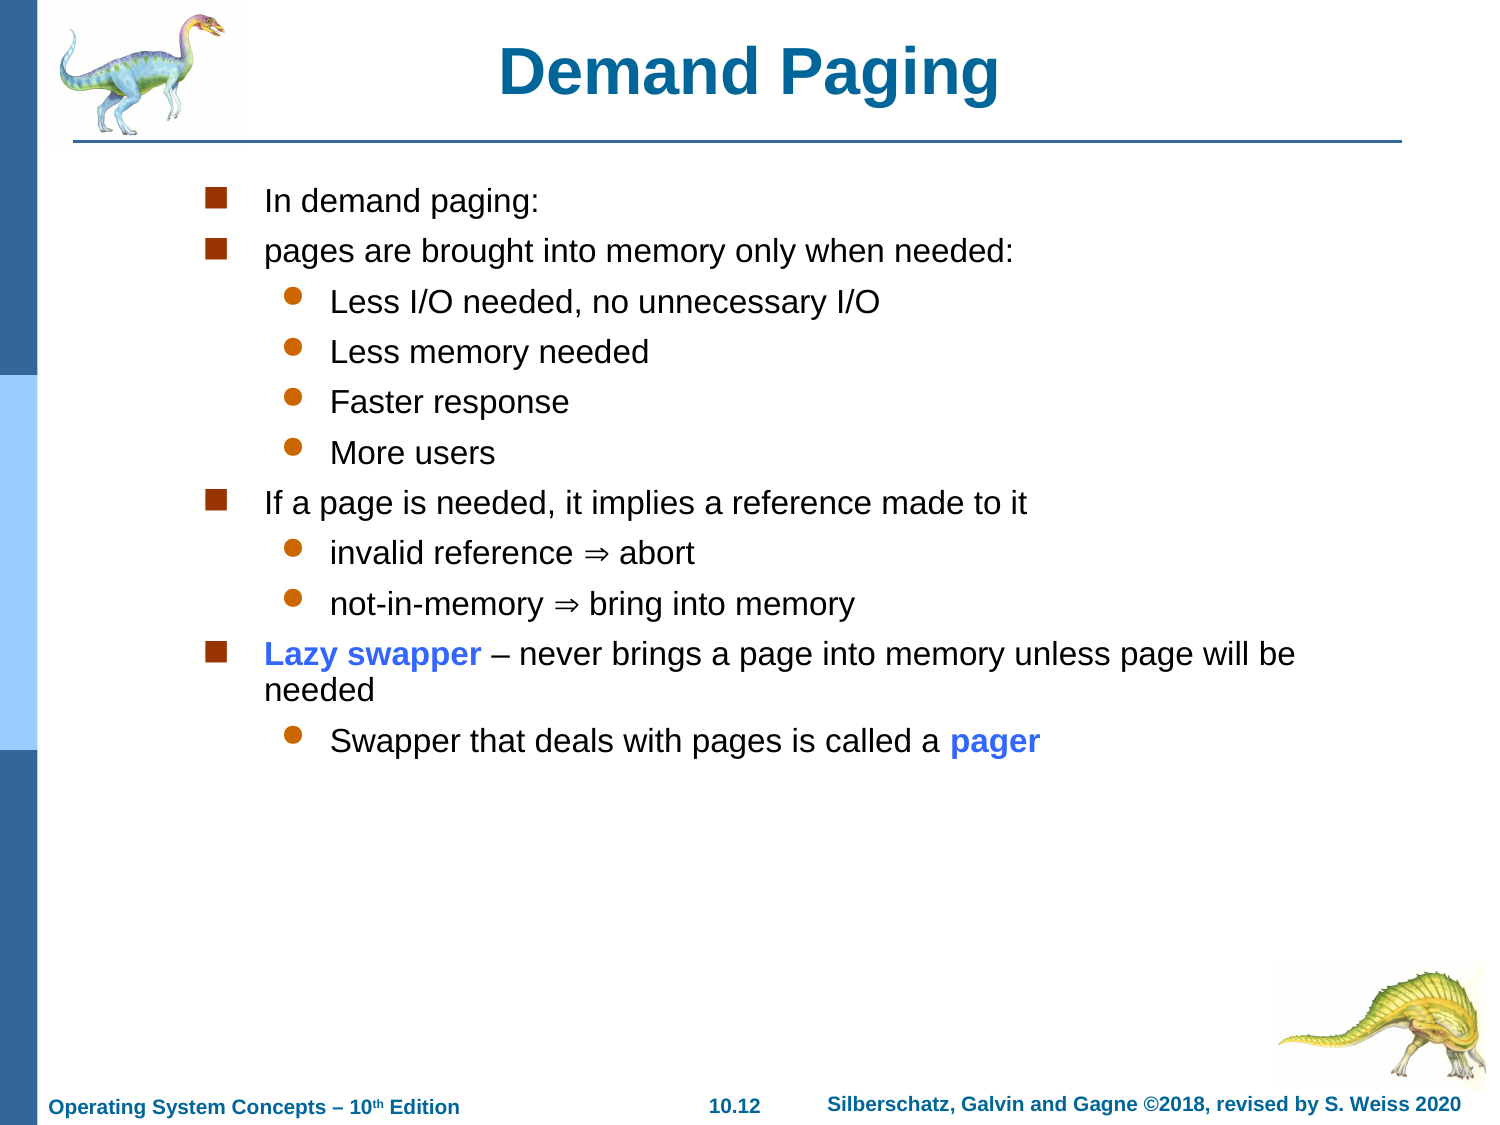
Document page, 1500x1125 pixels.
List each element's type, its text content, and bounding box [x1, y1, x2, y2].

picture [1144, 1096, 1152, 1101]
picture [46, 0, 243, 149]
list In demand paging: pages are brought into memory only when needed: Less I/O needed, no unnecessary I/O Less memory needed Faster response More users If a page is needed, it implies a reference made to it invalid reference  abort not-in-memory  bring into memory Lazy swapper – never brings a page into memory unless page will be needed Swapper that deals with pages is called a pager [192, 176, 1386, 1013]
picture [1275, 959, 1486, 1090]
title Demand Paging [75, 20, 1426, 116]
